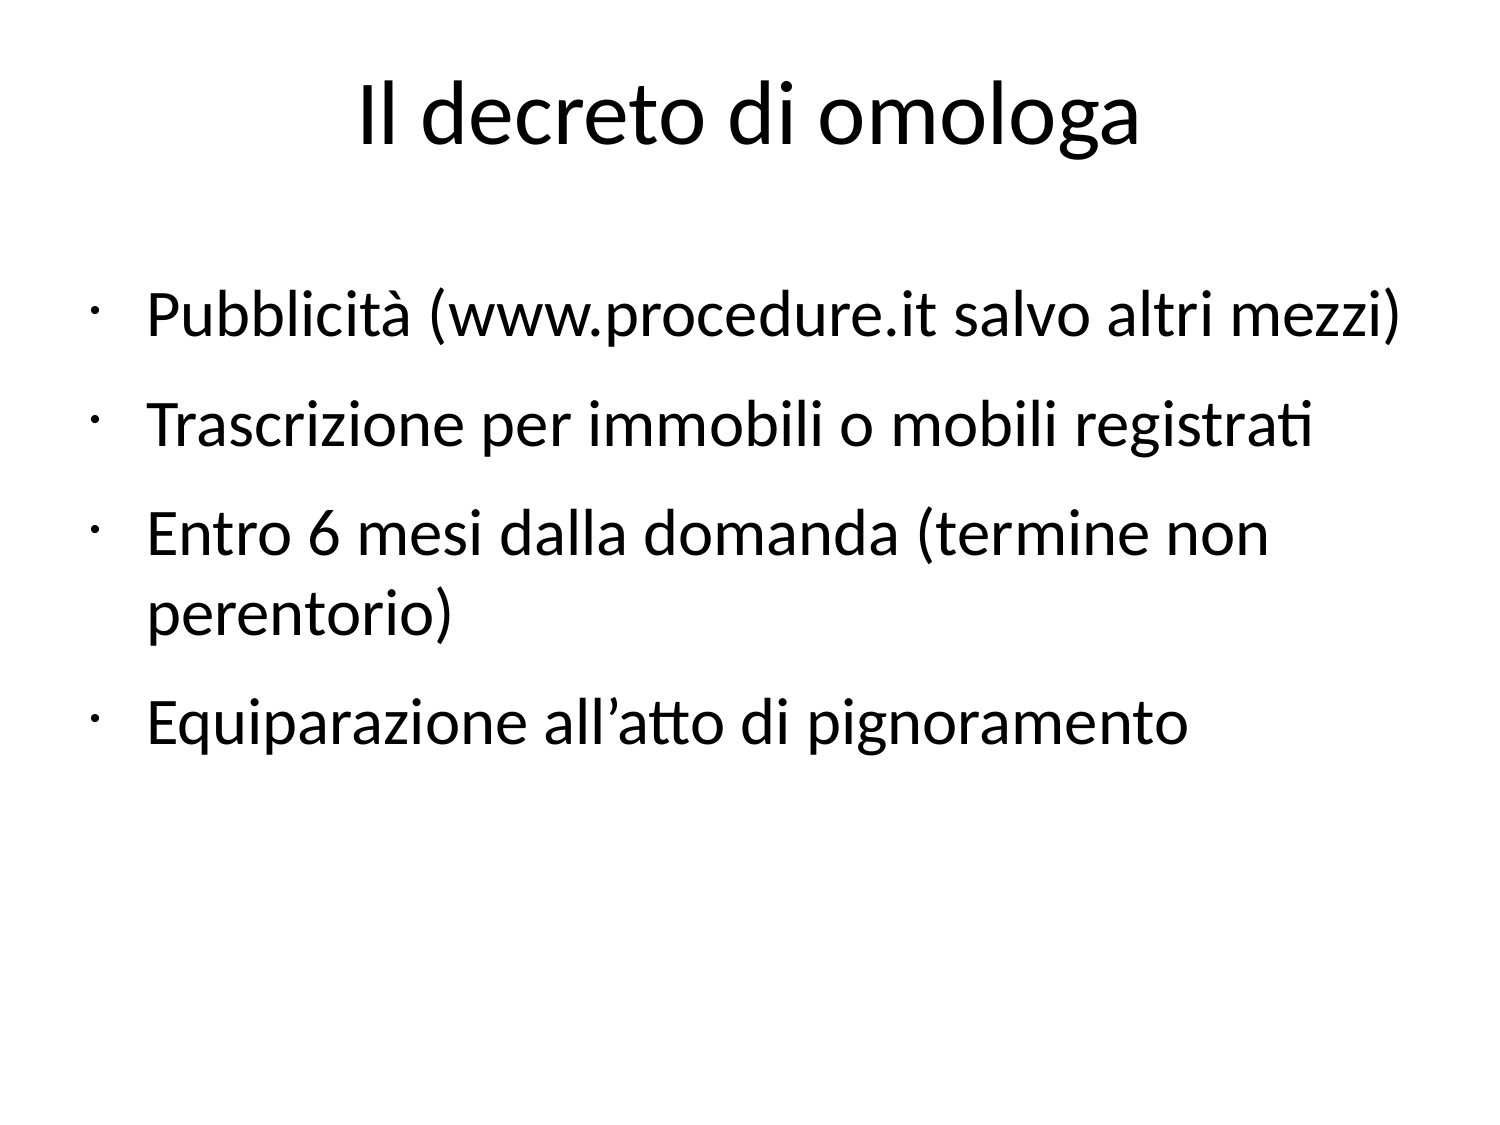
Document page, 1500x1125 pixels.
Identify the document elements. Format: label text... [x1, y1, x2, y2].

title Il decreto di omologa [75, 45, 1425, 233]
list Pubblicità (www.procedure.it salvo altri mezzi) Trascrizione per immobili o mobili registrati Entro 6 mesi dalla domanda (termine non perentorio) Equiparazione all’atto di pignoramento [75, 262, 1425, 1005]
